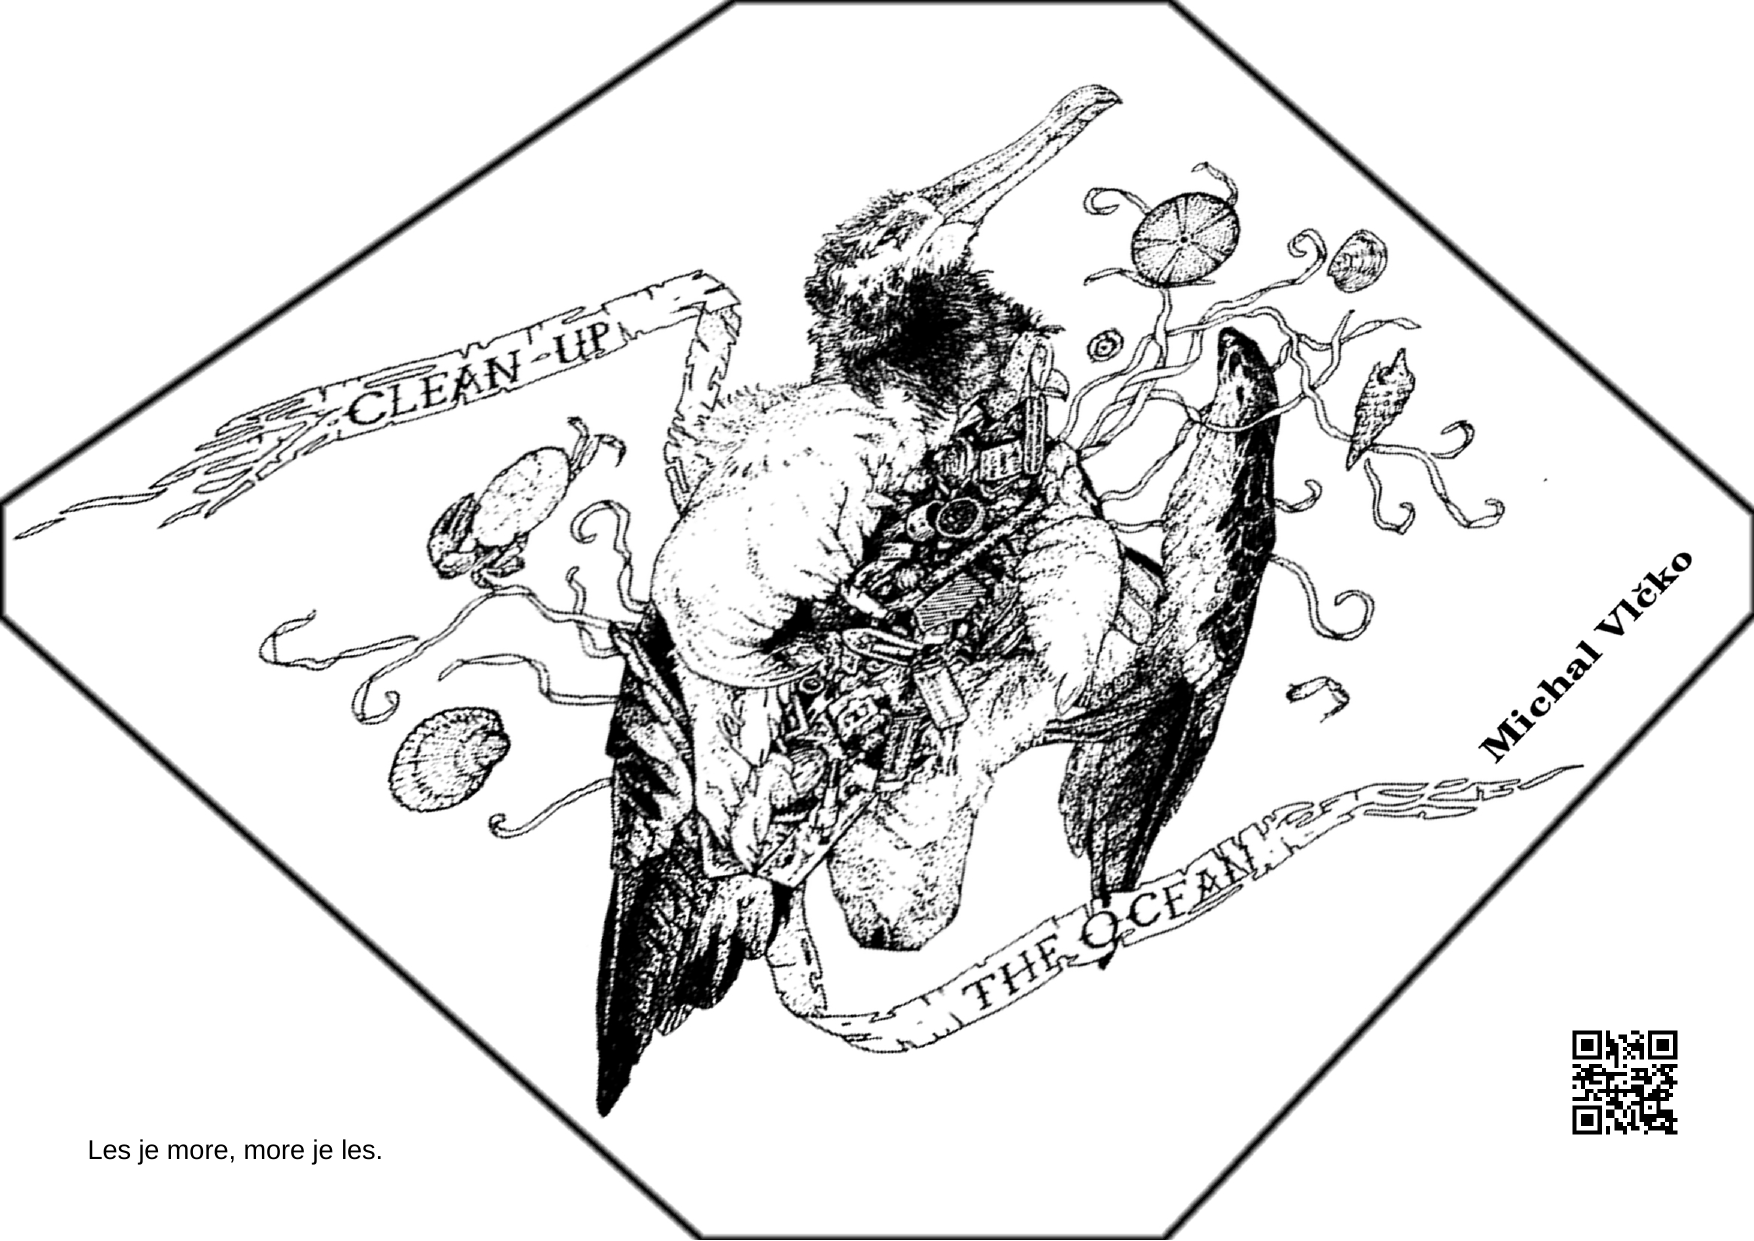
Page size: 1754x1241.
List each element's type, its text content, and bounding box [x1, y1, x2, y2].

title Les je more, more je les. [87, 1086, 414, 1166]
picture [0, 0, 1754, 1240]
